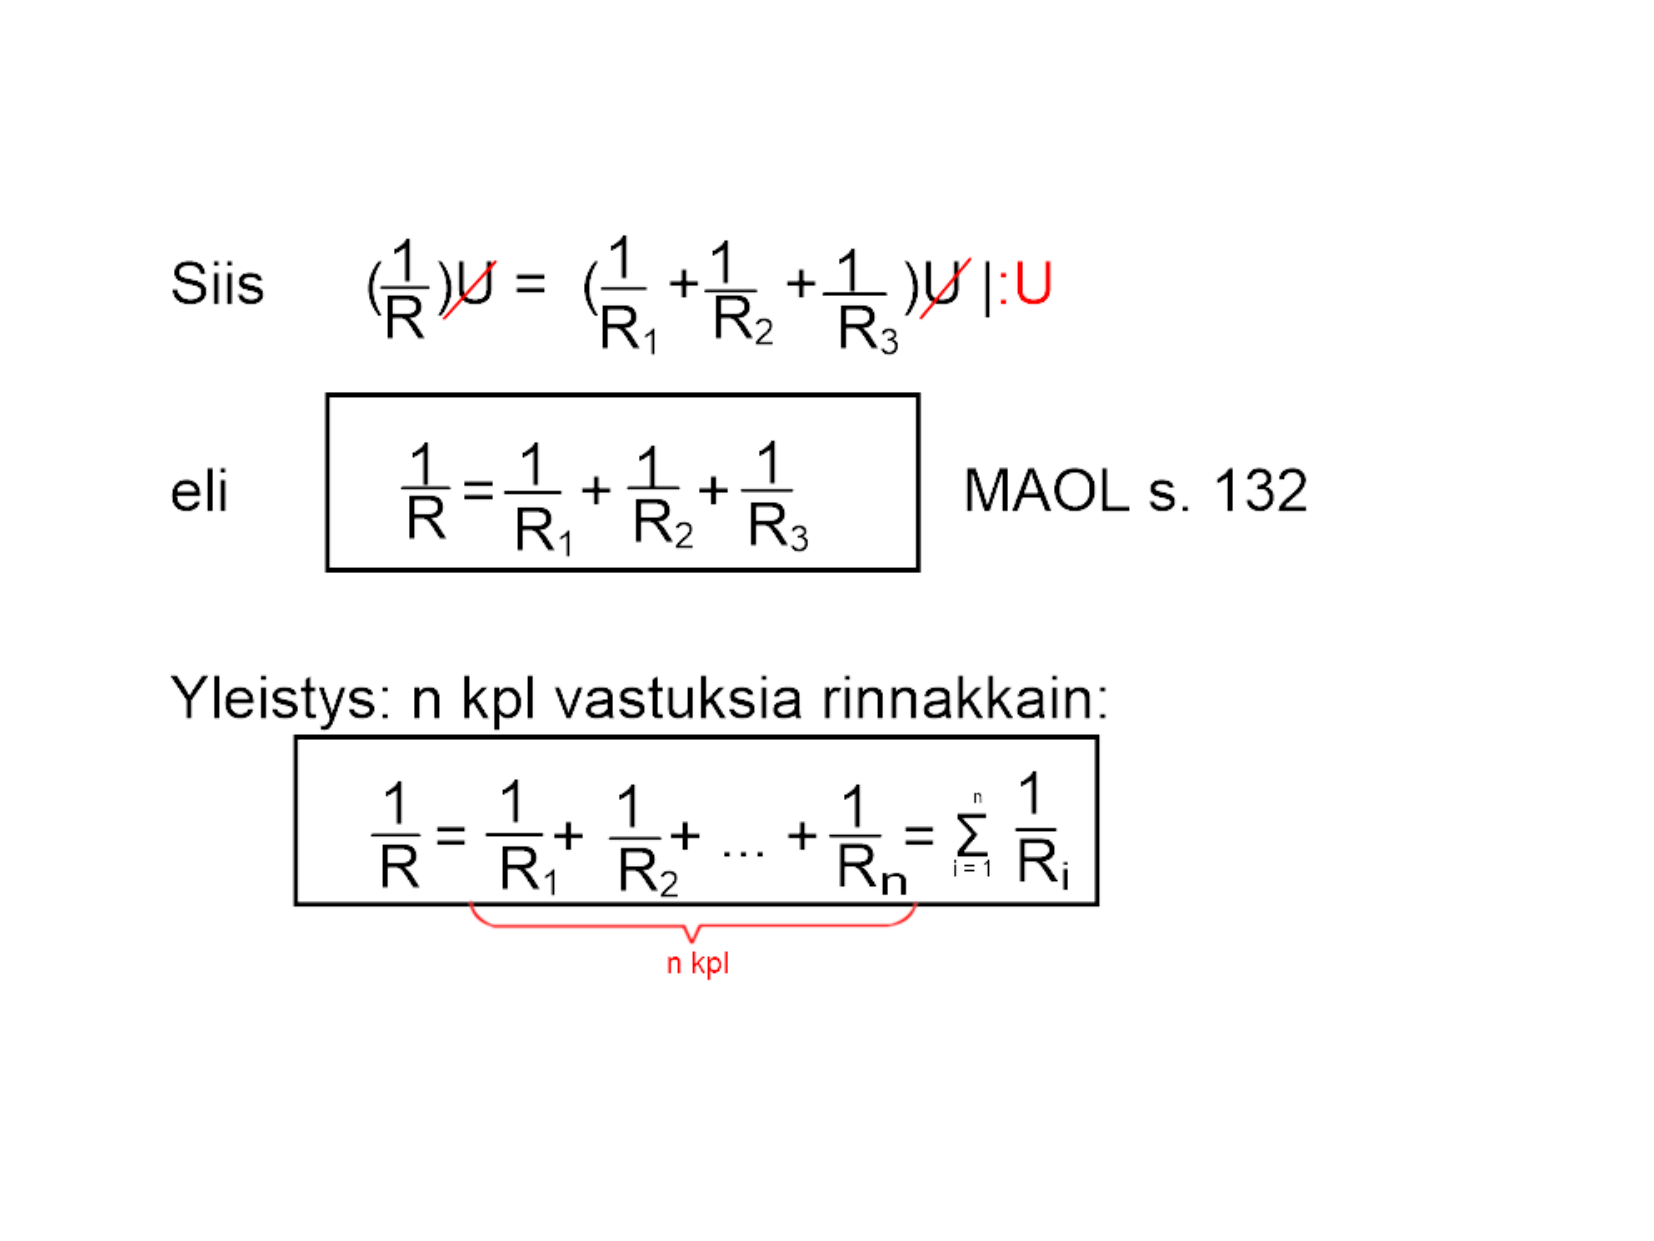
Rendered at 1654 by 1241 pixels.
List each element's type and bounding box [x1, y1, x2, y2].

picture [118, 129, 1418, 1047]
